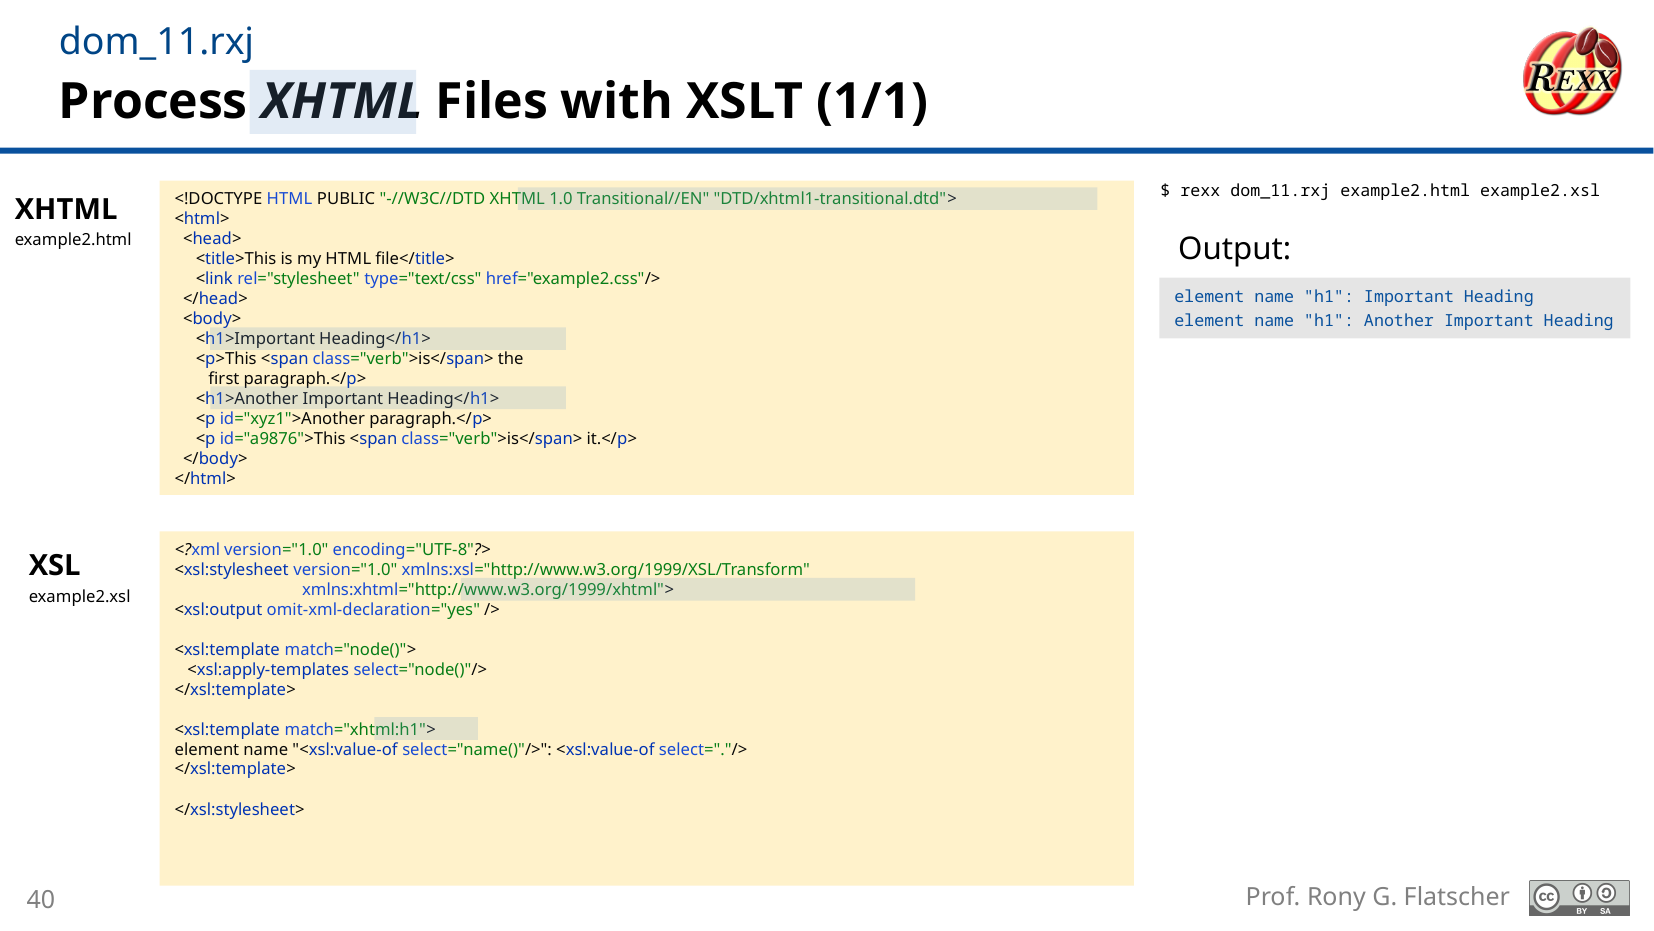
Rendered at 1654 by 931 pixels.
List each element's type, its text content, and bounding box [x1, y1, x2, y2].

text_box [210, 386, 566, 410]
text_box [210, 327, 566, 350]
text_box <!DOCTYPE HTML PUBLIC "-//W3C//DTD XHTML 1.0 Transitional//EN" "DTD/xhtml1-transitional.dtd"> <html> <head> <title>This is my HTML file</title> <link rel="stylesheet" type="text/css" href="example2.css"/> </head> <body> <h1>Important Heading</h1> <p>This <span class="verb">is</span> the first paragraph.</p> <h1>Another Important Heading</h1> <p id="xyz1">Another paragraph.</p> <p id="a9876">This <span class="verb">is</span> it.</p> </body> </html> [159, 180, 1134, 495]
text_box <?xml version="1.0" encoding="UTF-8"?> <xsl:stylesheet version="1.0" xmlns:xsl="http://www.w3.org/1999/XSL/Transform" xmlns:xhtml="http://www.w3.org/1999/xhtml"> <xsl:output omit-xml-declaration="yes" /> <xsl:template match="node()"> <xsl:apply-templates select="node()"/> </xsl:template> <xsl:template match="xhtml:h1"> element name "<xsl:value-of select="name()"/>": <xsl:value-of select="."/> </xsl:template> </xsl:stylesheet> [159, 531, 1134, 886]
title dom_11.rxj Process XHTML Files with XSLT (1/1) [0, 0, 1625, 148]
text_box [374, 717, 478, 740]
text_box XHTML example2.html [0, 180, 176, 256]
text_box Output: [1163, 218, 1653, 275]
text_box XSL example2.xsl [14, 537, 157, 634]
text_box $ rexx dom_11.rxj example2.html example2.xsl [1145, 171, 1648, 227]
text_box [249, 69, 417, 134]
text_box [517, 187, 1098, 210]
text_box [460, 577, 916, 601]
text_box element name "h1": Important Heading element name "h1": Another Important Heading [1159, 277, 1631, 338]
